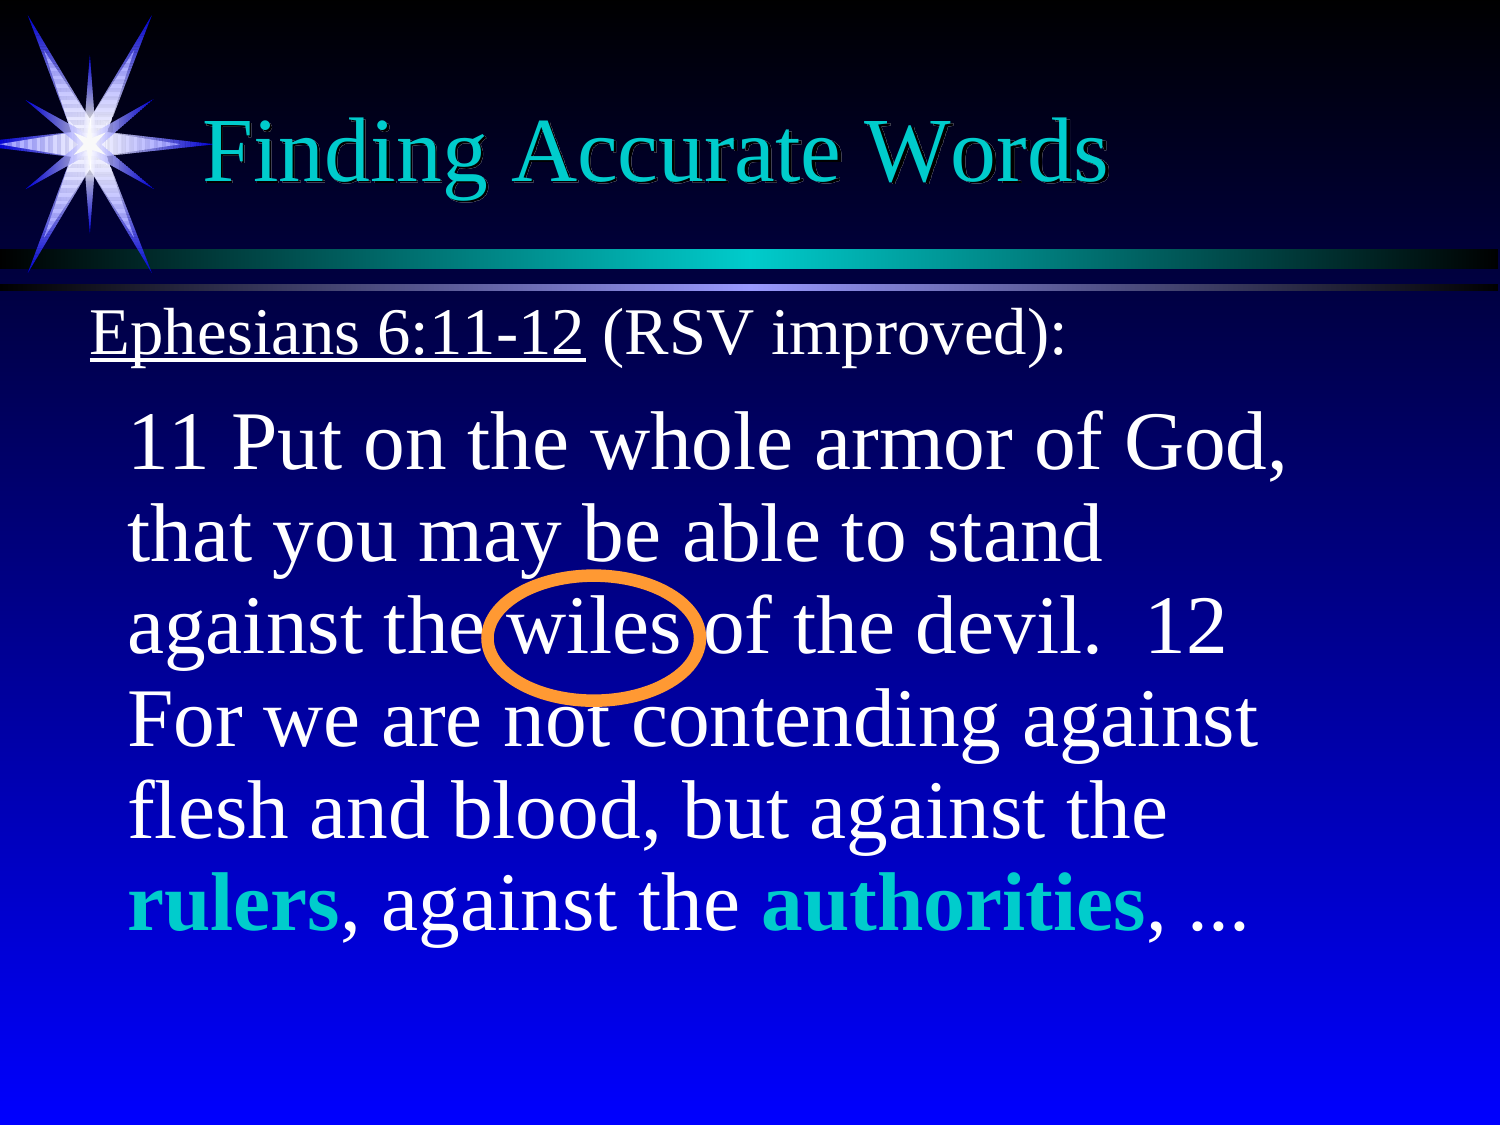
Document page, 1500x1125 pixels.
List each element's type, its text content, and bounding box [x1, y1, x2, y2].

title Finding Accurate Words [187, 56, 1500, 244]
text_box 11 Put on the whole armor of God, that you may be able to stand against the wiles of the devil. 12 For we are not contending against flesh and blood, but against the rulers, against the authorities, ... [112, 387, 1376, 957]
text_box Ephesians 6:11-12 (RSV improved): [75, 287, 1126, 377]
